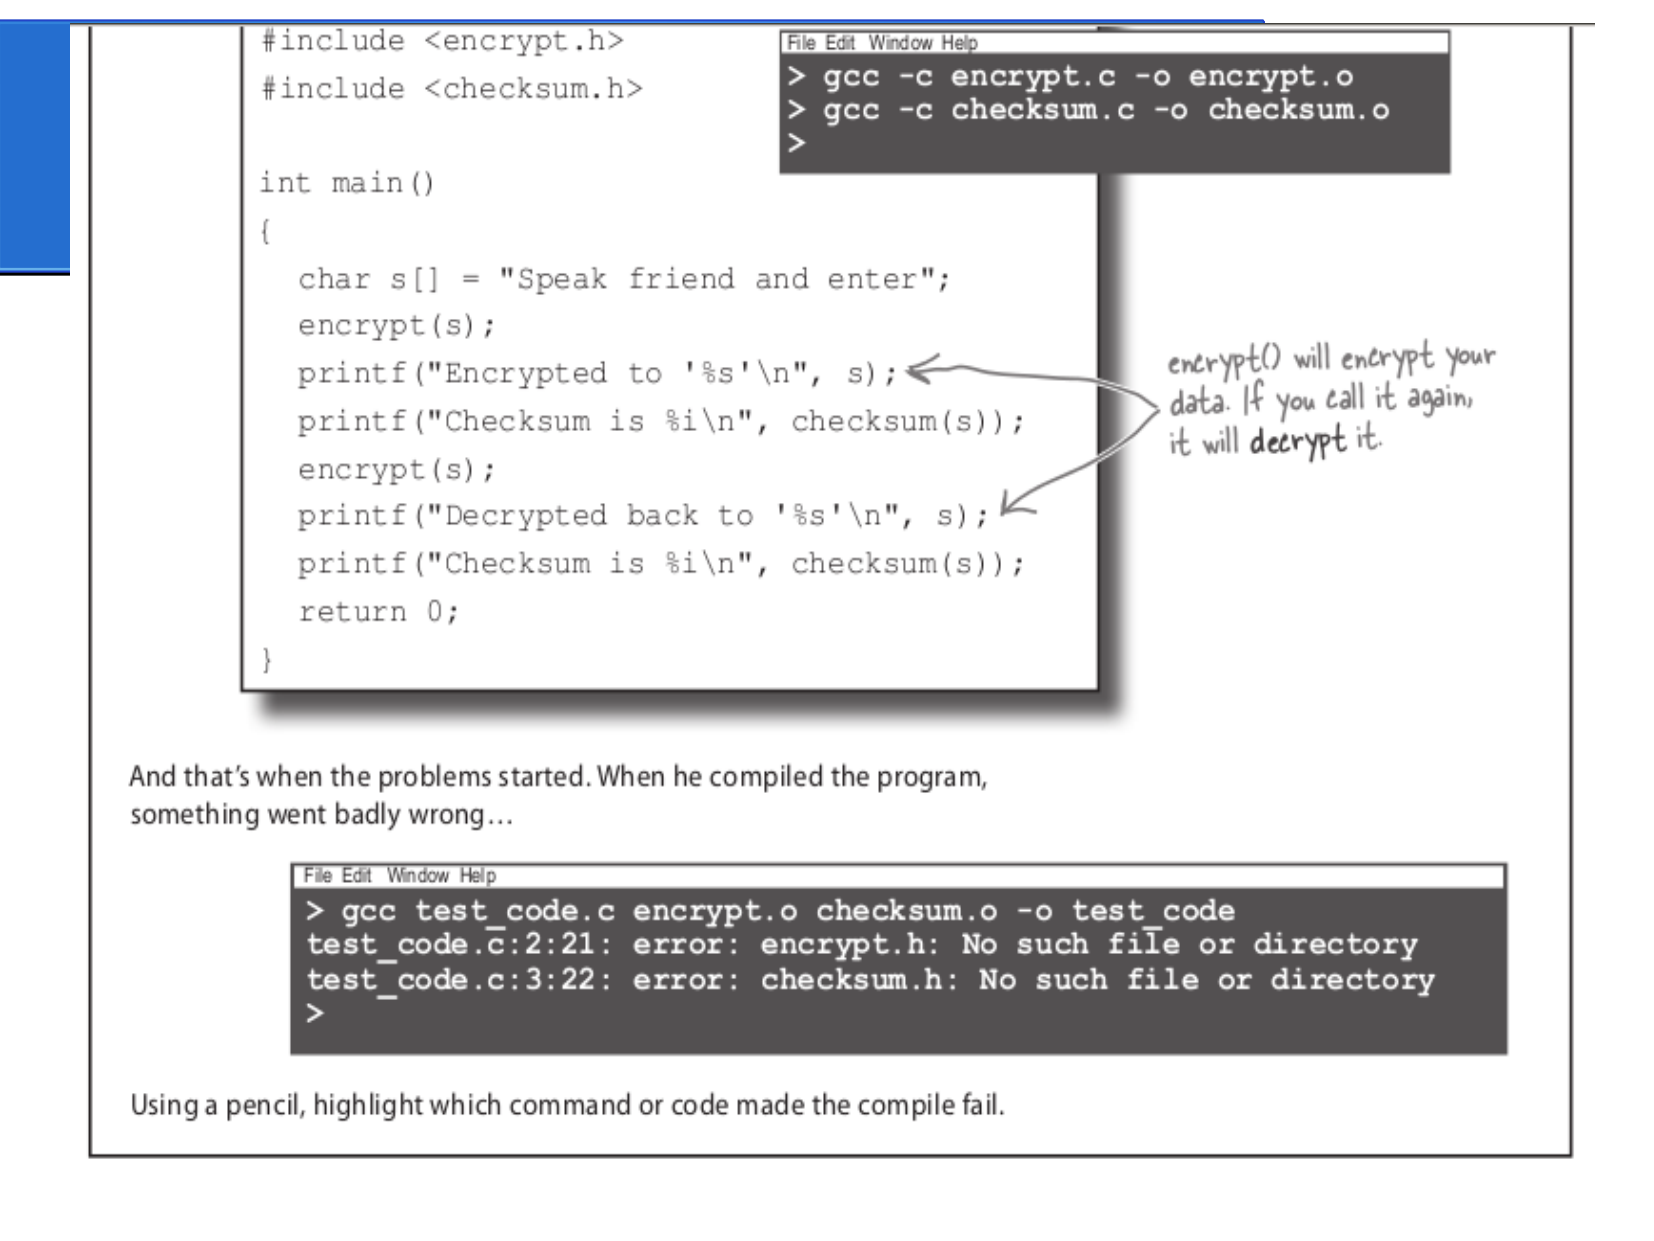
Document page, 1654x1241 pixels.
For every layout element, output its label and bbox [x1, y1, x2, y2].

picture [70, 23, 1595, 1182]
